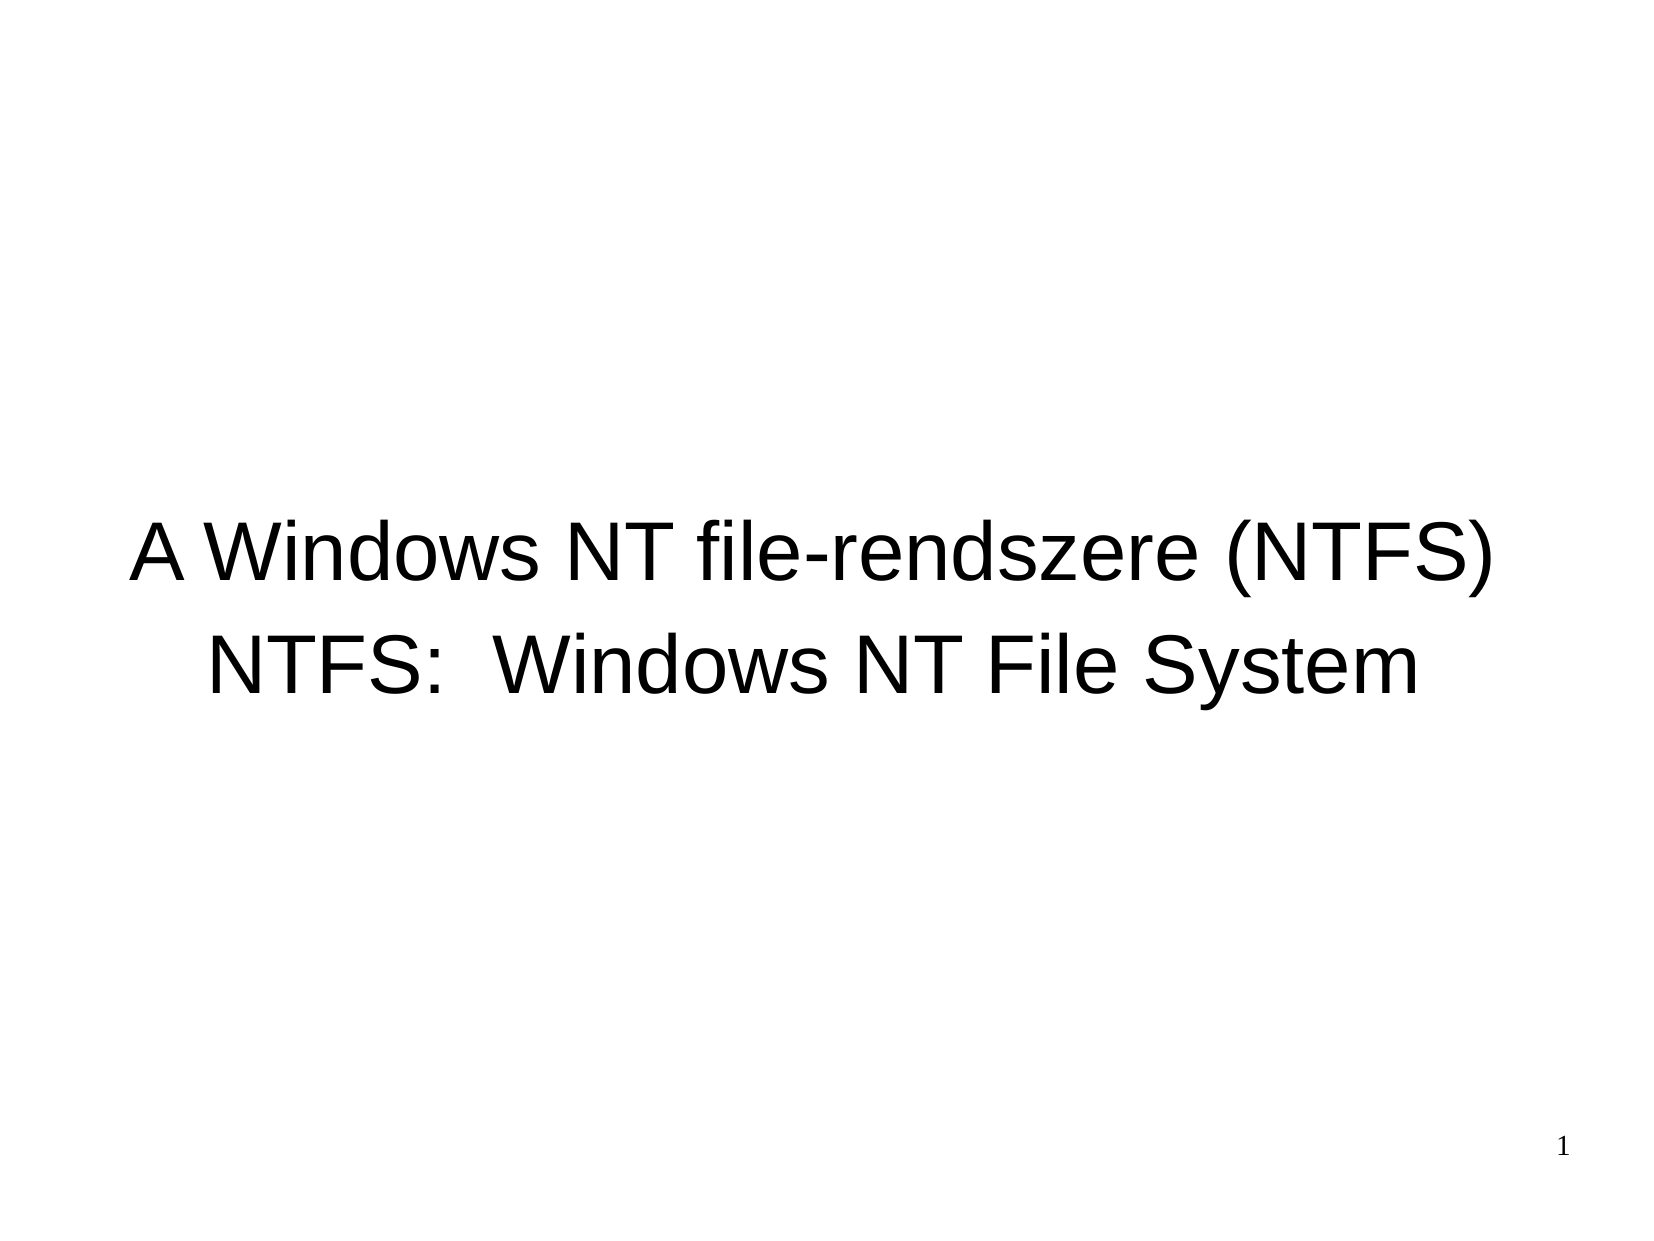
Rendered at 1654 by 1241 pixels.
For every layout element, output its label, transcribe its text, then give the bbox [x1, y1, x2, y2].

subtitle A Windows NT file-rendszere (NTFS) NTFS: Windows NT File System [19, 489, 1609, 803]
